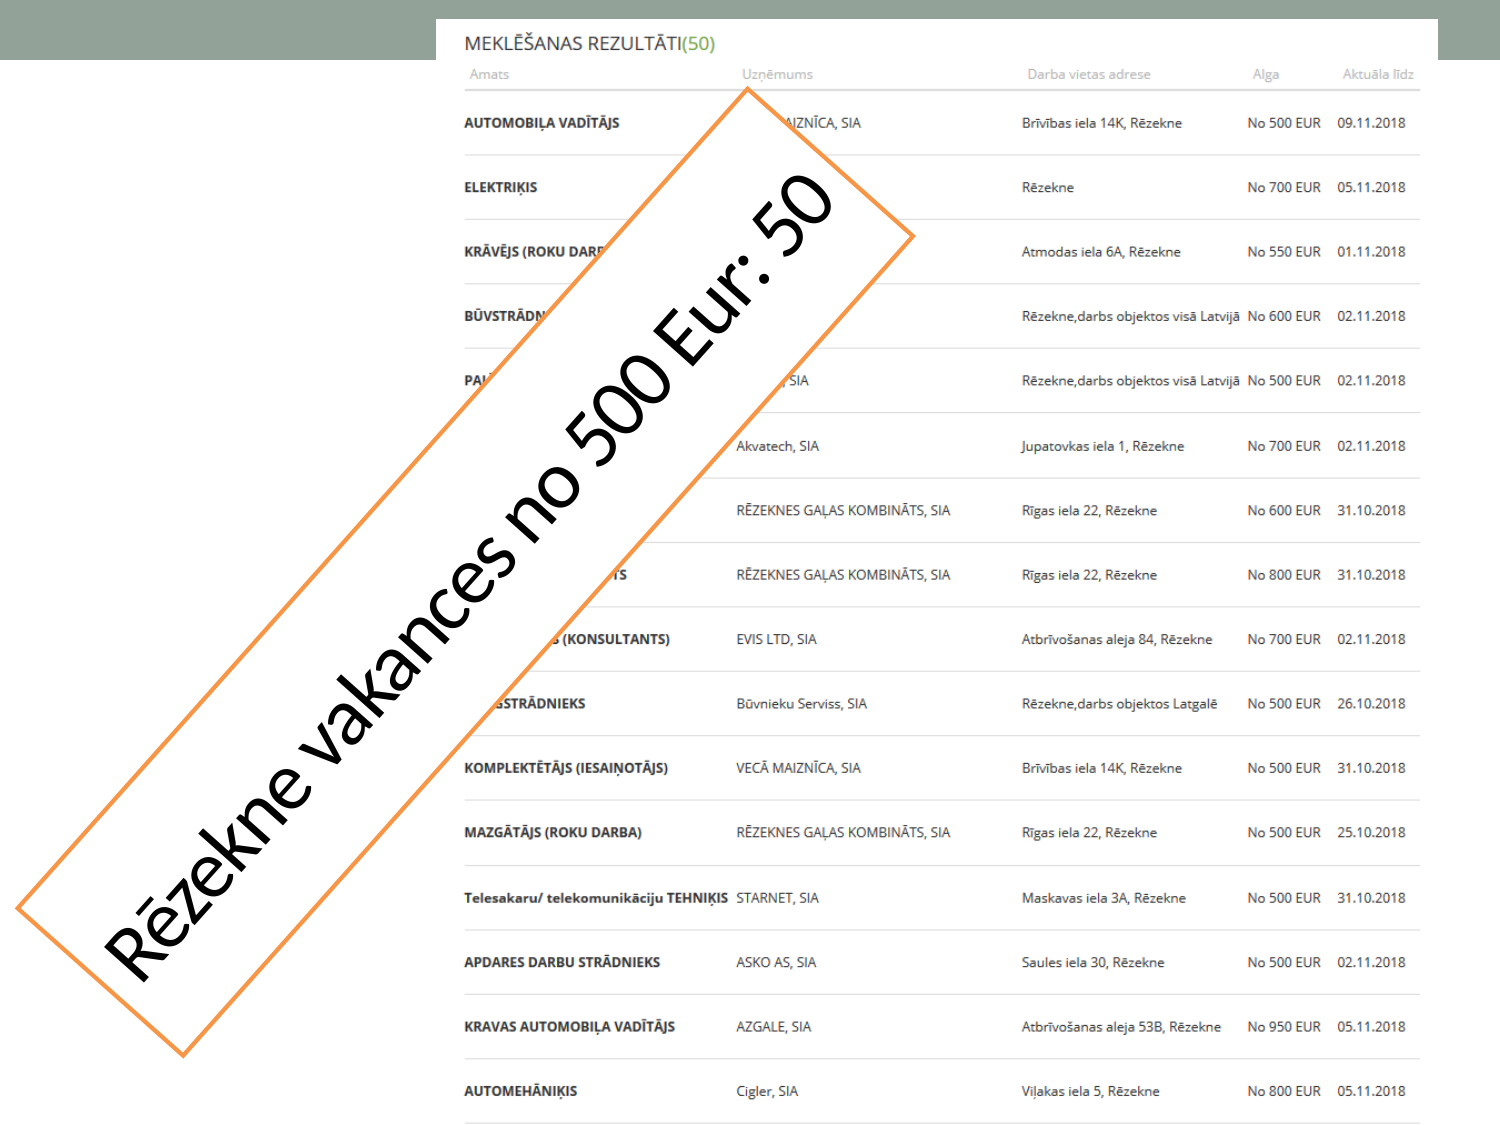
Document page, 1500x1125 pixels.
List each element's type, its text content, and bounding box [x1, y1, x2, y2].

title Rēzekne vakances no 500 Eur: 50 [17, 88, 913, 1056]
picture [436, 19, 1438, 1125]
